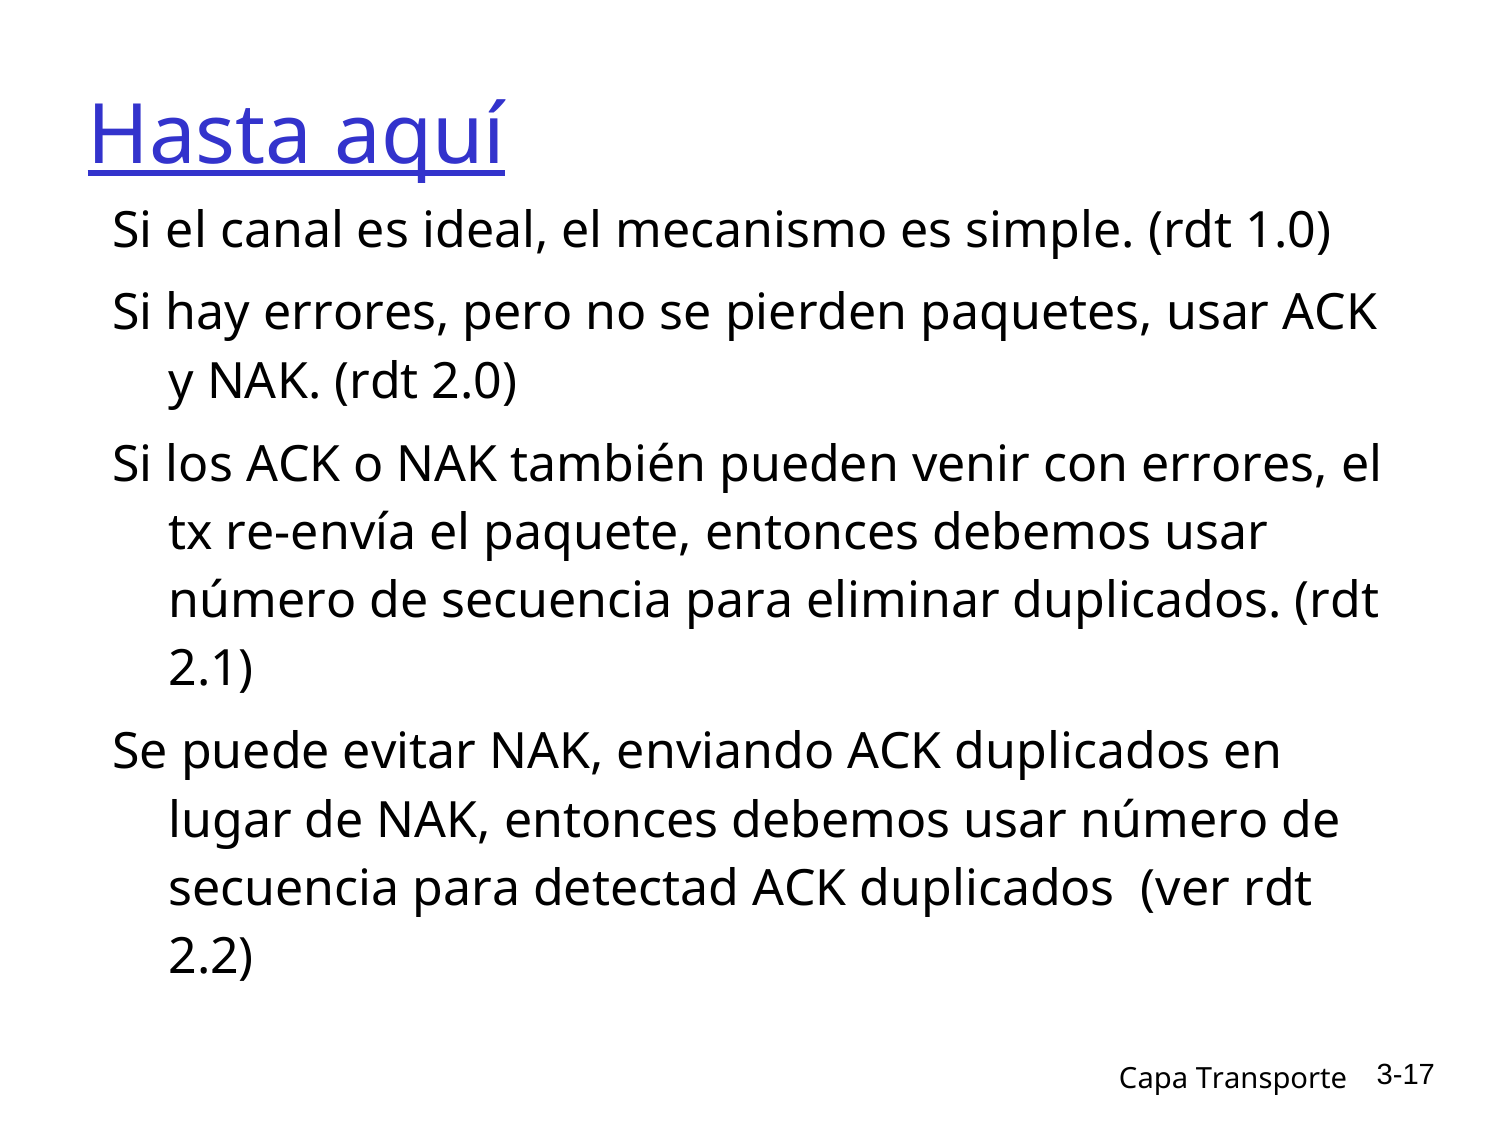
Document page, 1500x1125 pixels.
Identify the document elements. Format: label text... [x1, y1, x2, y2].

list Si el canal es ideal, el mecanismo es simple. (rdt 1.0) Si hay errores, pero no se pierden paquetes, usar ACK y NAK. (rdt 2.0) Si los ACK o NAK también pueden venir con errores, el tx re-envía el paquete, entonces debemos usar número de secuencia para eliminar duplicados. (rdt 2.1) Se puede evitar NAK, enviando ACK duplicados en lugar de NAK, entonces debemos usar número de secuencia para detectad ACK duplicados (ver rdt 2.2) [112, 193, 1388, 1002]
title Hasta aquí [87, 23, 1363, 239]
